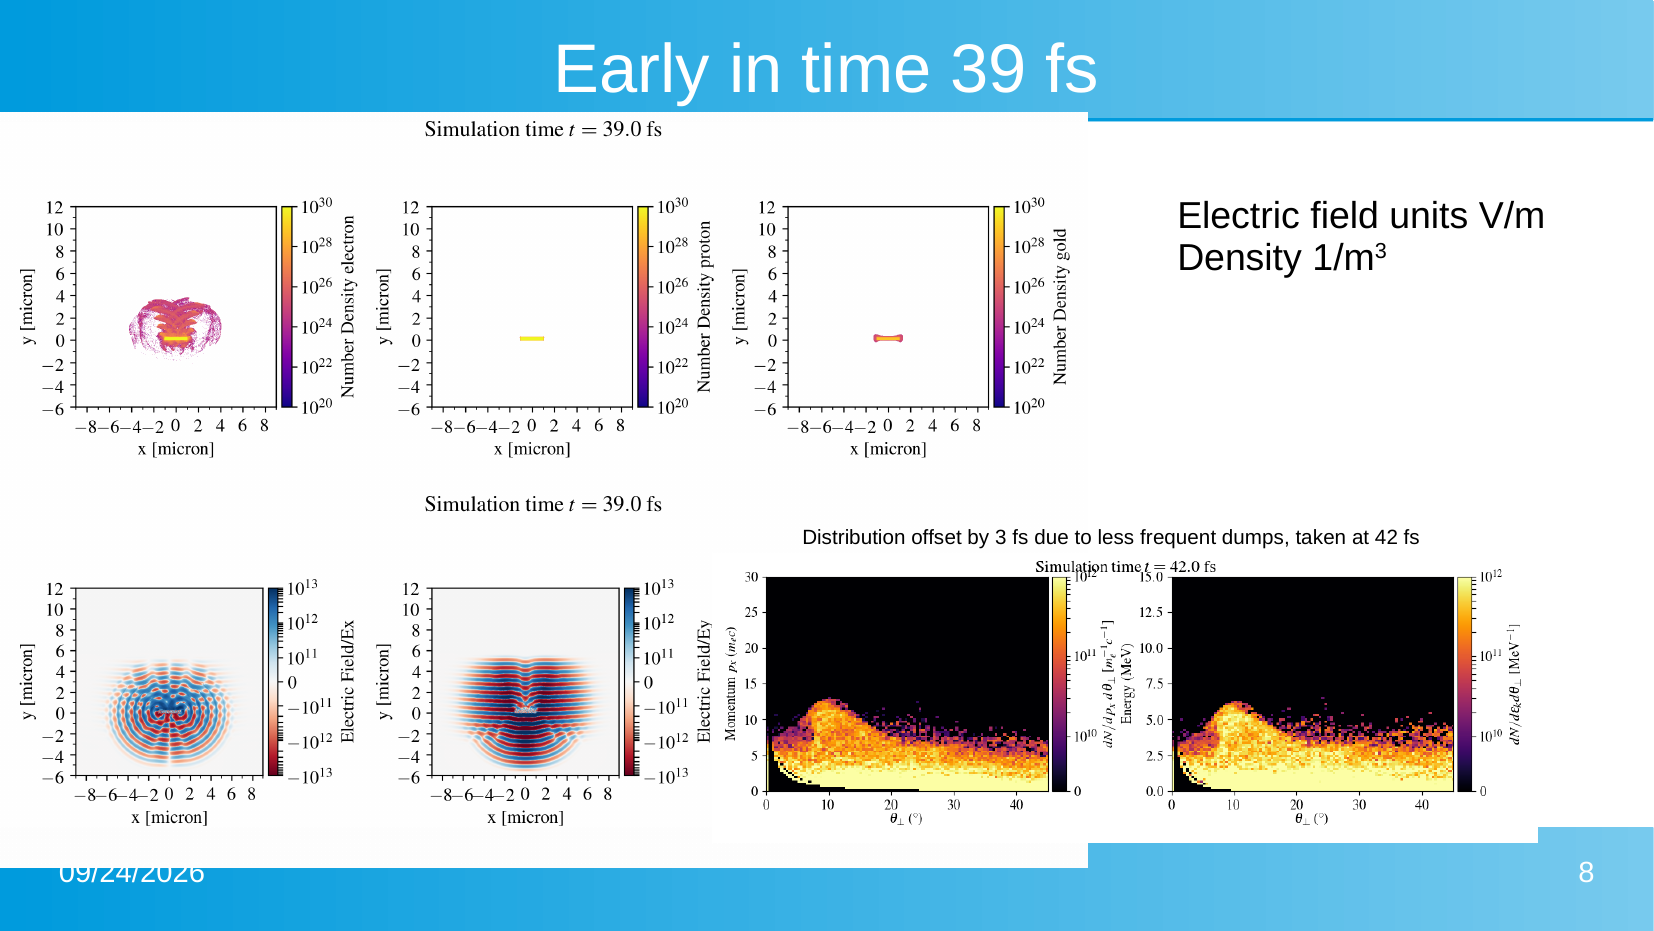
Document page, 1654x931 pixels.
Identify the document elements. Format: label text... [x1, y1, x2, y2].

picture [0, 112, 1538, 869]
text_box Distribution offset by 3 fs due to less frequent dumps, taken at 42 fs [787, 518, 1463, 575]
title Early in time 39 fs [59, 29, 1595, 108]
text_box Electric field units V/m Density 1/m3 [1162, 187, 1576, 287]
